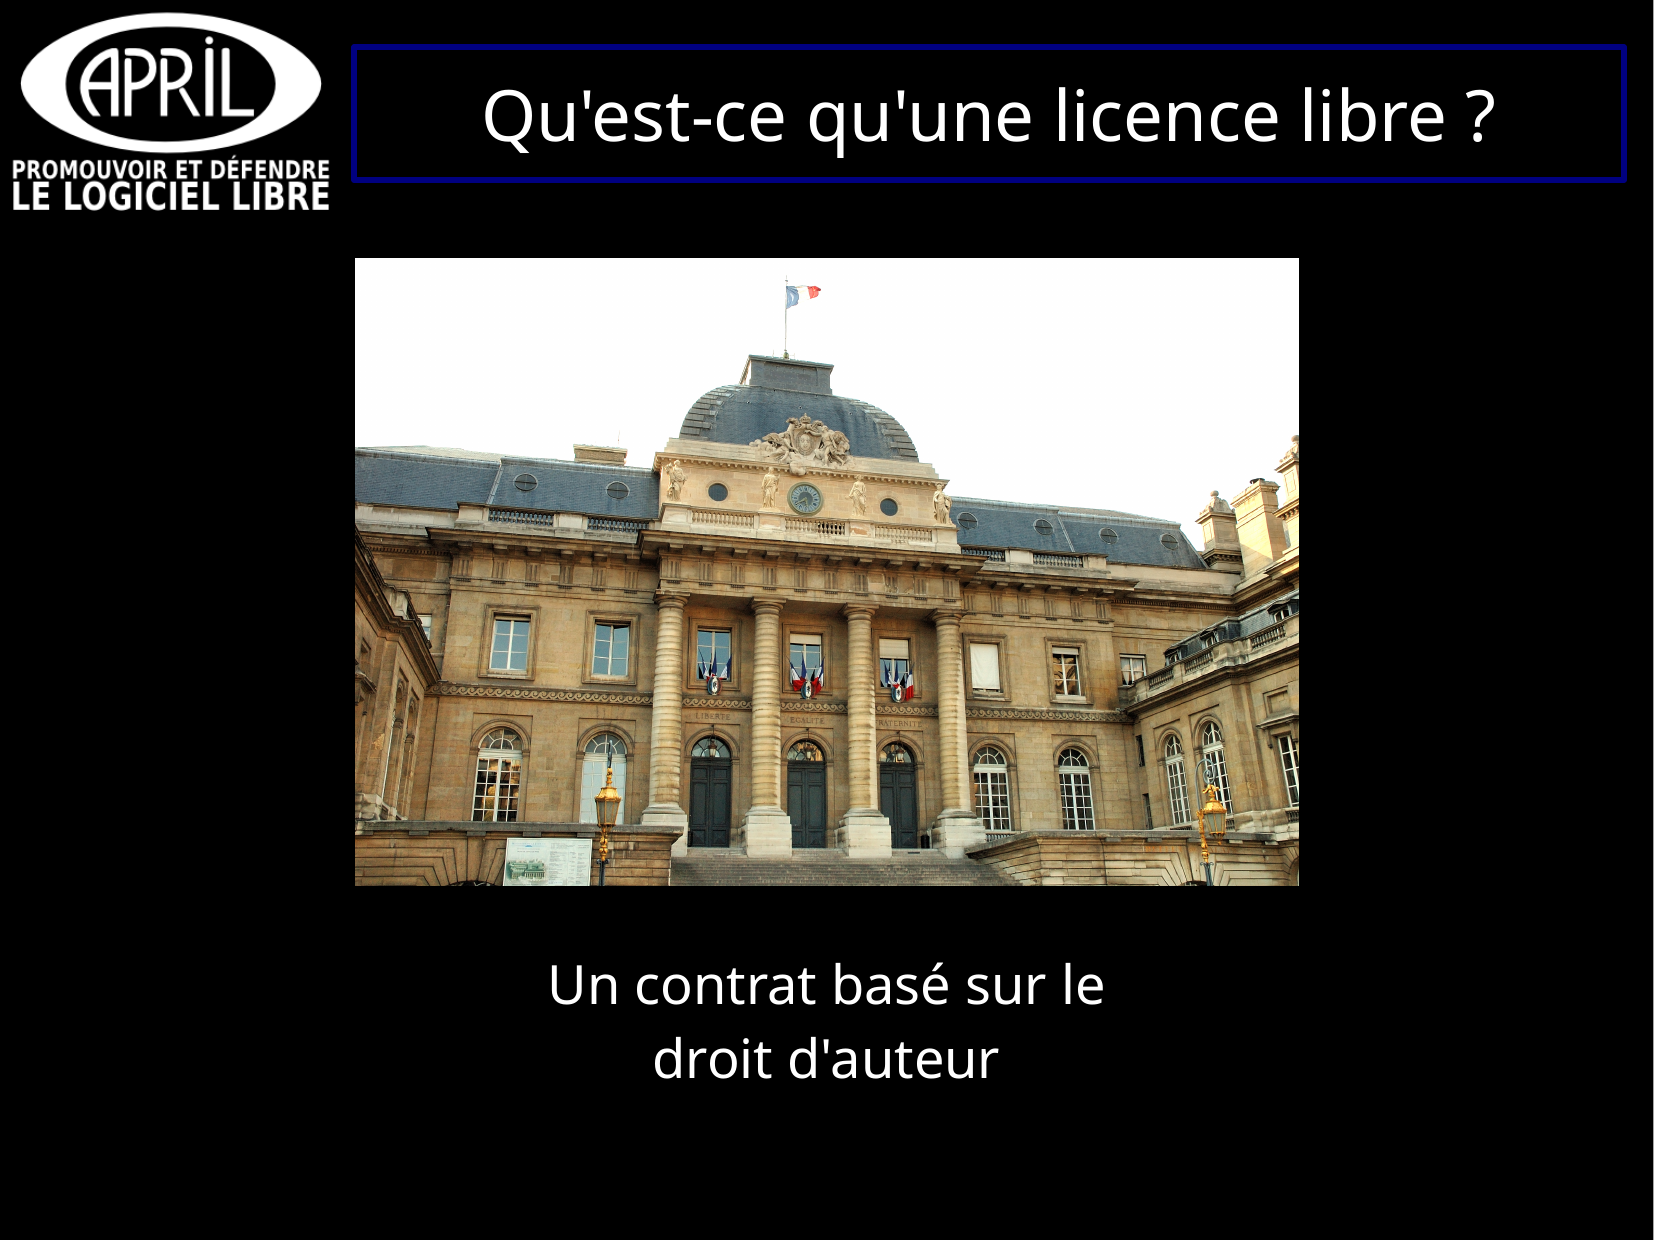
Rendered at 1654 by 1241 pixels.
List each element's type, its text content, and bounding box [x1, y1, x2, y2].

text_box Un contrat basé sur le droit d'auteur [358, 938, 1296, 1080]
title Qu'est-ce qu'une licence libre ? [354, 47, 1625, 181]
picture [8, 7, 333, 237]
picture [355, 258, 1299, 886]
